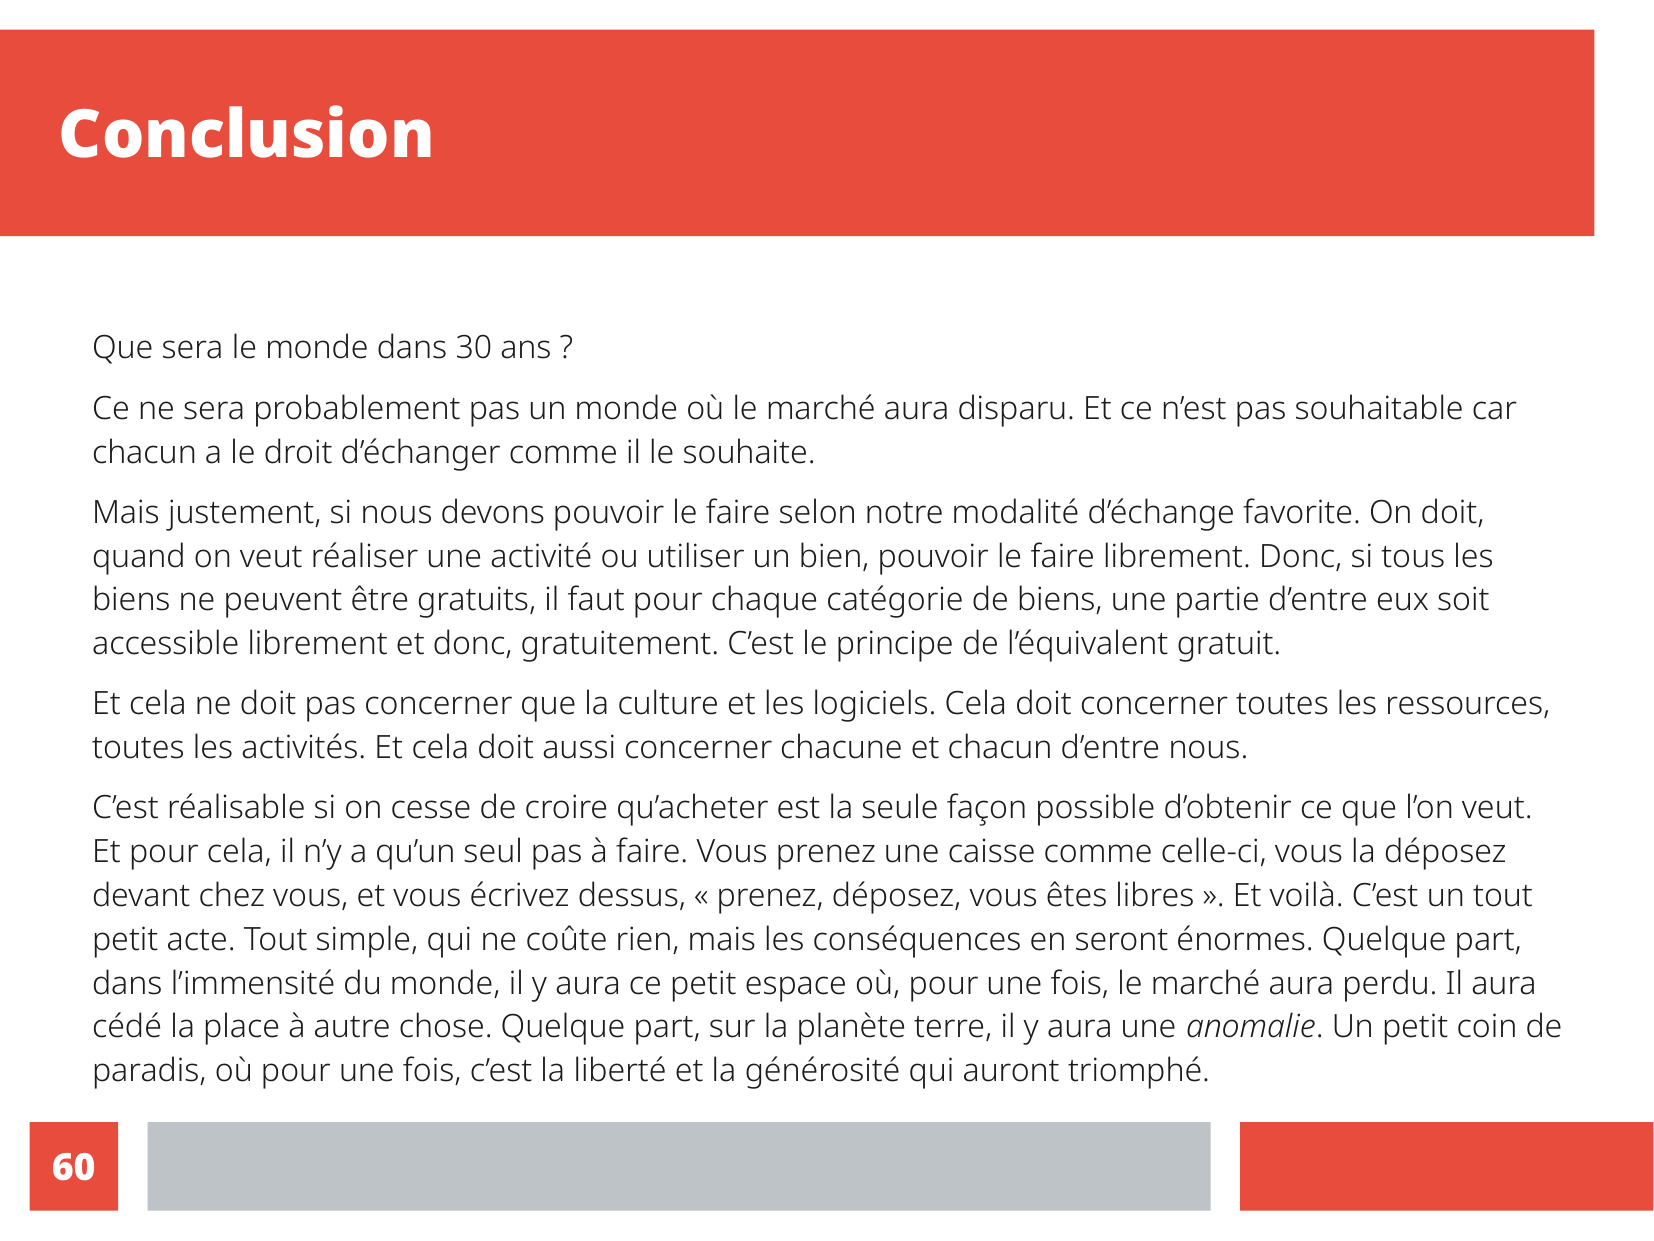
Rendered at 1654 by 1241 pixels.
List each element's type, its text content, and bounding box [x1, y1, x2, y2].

list Que sera le monde dans 30 ans ? Ce ne sera probablement pas un monde où le marché aura disparu. Et ce n’est pas souhaitable car chacun a le droit d’échanger comme il le souhaite. Mais justement, si nous devons pouvoir le faire selon notre modalité d’échange favorite. On doit, quand on veut réaliser une activité ou utiliser un bien, pouvoir le faire librement. Donc, si tous les biens ne peuvent être gratuits, il faut pour chaque catégorie de biens, une partie d’entre eux soit accessible librement et donc, gratuitement. C’est le principe de l’équivalent gratuit. Et cela ne doit pas concerner que la culture et les logiciels. Cela doit concerner toutes les ressources, toutes les activités. Et cela doit aussi concerner chacune et chacun d’entre nous. C’est réalisable si on cesse de croire qu’acheter est la seule façon possible d’obtenir ce que l’on veut. Et pour cela, il n’y a qu’un seul pas à faire. Vous prenez une caisse comme celle-ci, vous la déposez devant chez vous, et vous écrivez dessus, « prenez, déposez, vous êtes libres ». Et voilà. C’est un tout petit acte. Tout simple, qui ne coûte rien, mais les conséquences en seront énormes. Quelque part, dans l’immensité du monde, il y aura ce petit espace où, pour une fois, le marché aura perdu. Il aura cédé la place à autre chose. Quelque part, sur la planète terre, il y aura une anomalie. Un petit coin de paradis, où pour une fois, c’est la liberté et la générosité qui auront triomphé. [59, 324, 1565, 1093]
title Conclusion [59, 59, 1595, 178]
